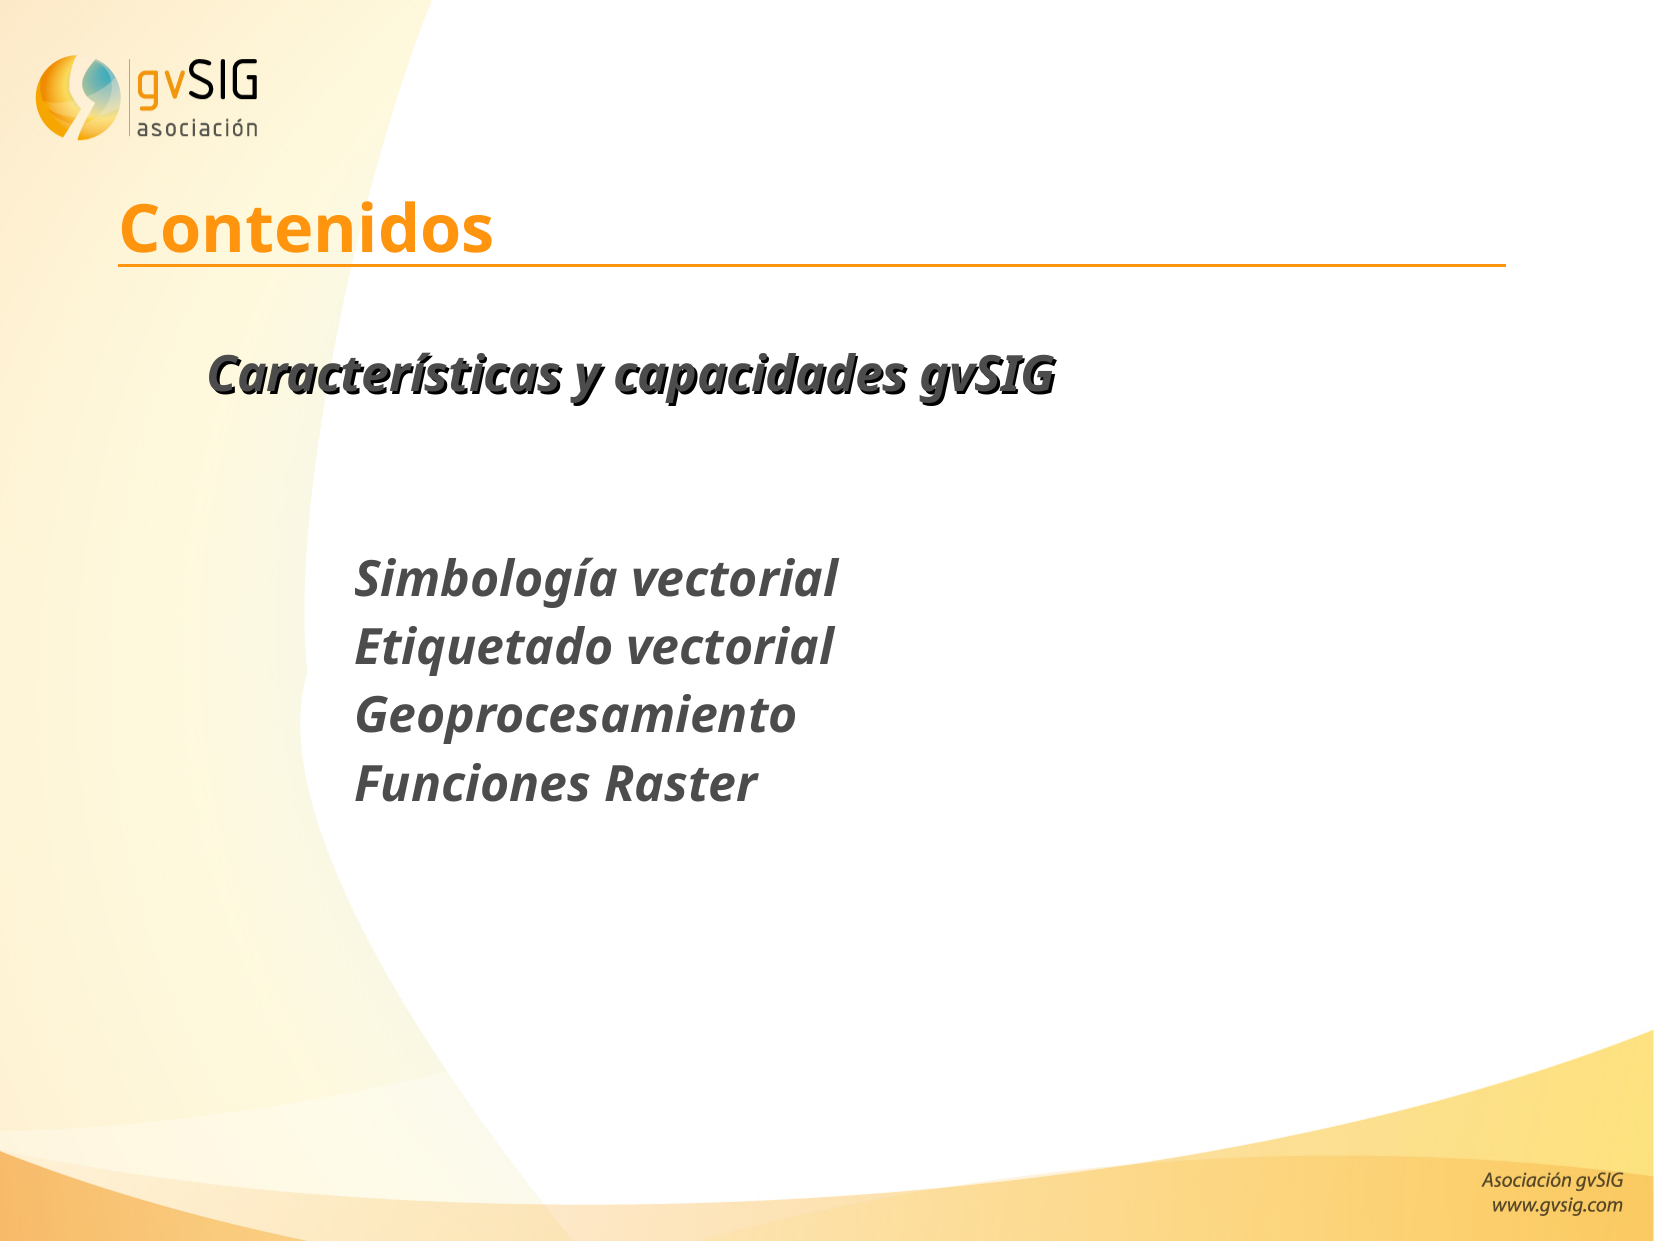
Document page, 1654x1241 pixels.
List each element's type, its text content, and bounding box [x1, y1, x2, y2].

title Contenidos [118, 177, 1607, 276]
title Características y capacidades gvSIG Simbología vectorial Etiquetado vectorial Geoprocesamiento Funciones Raster [206, 384, 1554, 928]
picture [0, 0, 1654, 1241]
